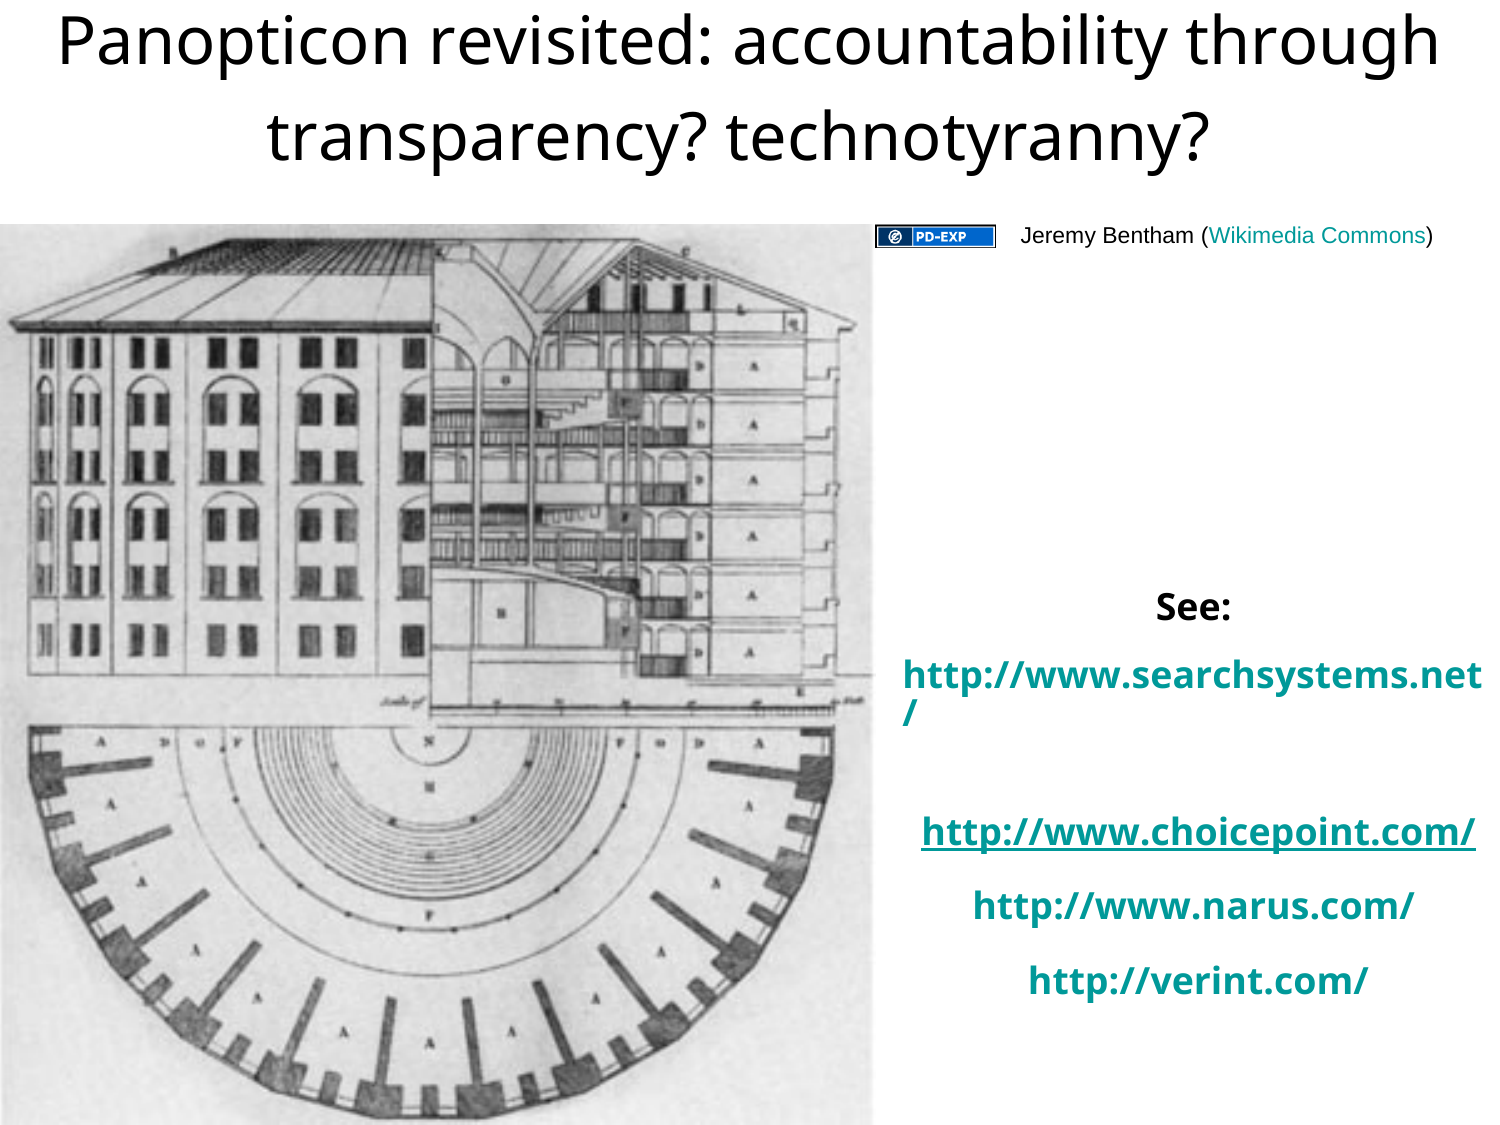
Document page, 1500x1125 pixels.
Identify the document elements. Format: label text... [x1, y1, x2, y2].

text_box Jeremy Bentham (Wikimedia Commons) [1005, 212, 1449, 256]
picture [0, 224, 996, 1125]
text_box See: http://www.searchsystems.net/ http://www.choicepoint.com/ http://www.narus.com/ http://verint.com/ [887, 574, 1500, 979]
text_box Panopticon revisited: accountability through transparency? technotyranny? [0, 0, 1500, 175]
